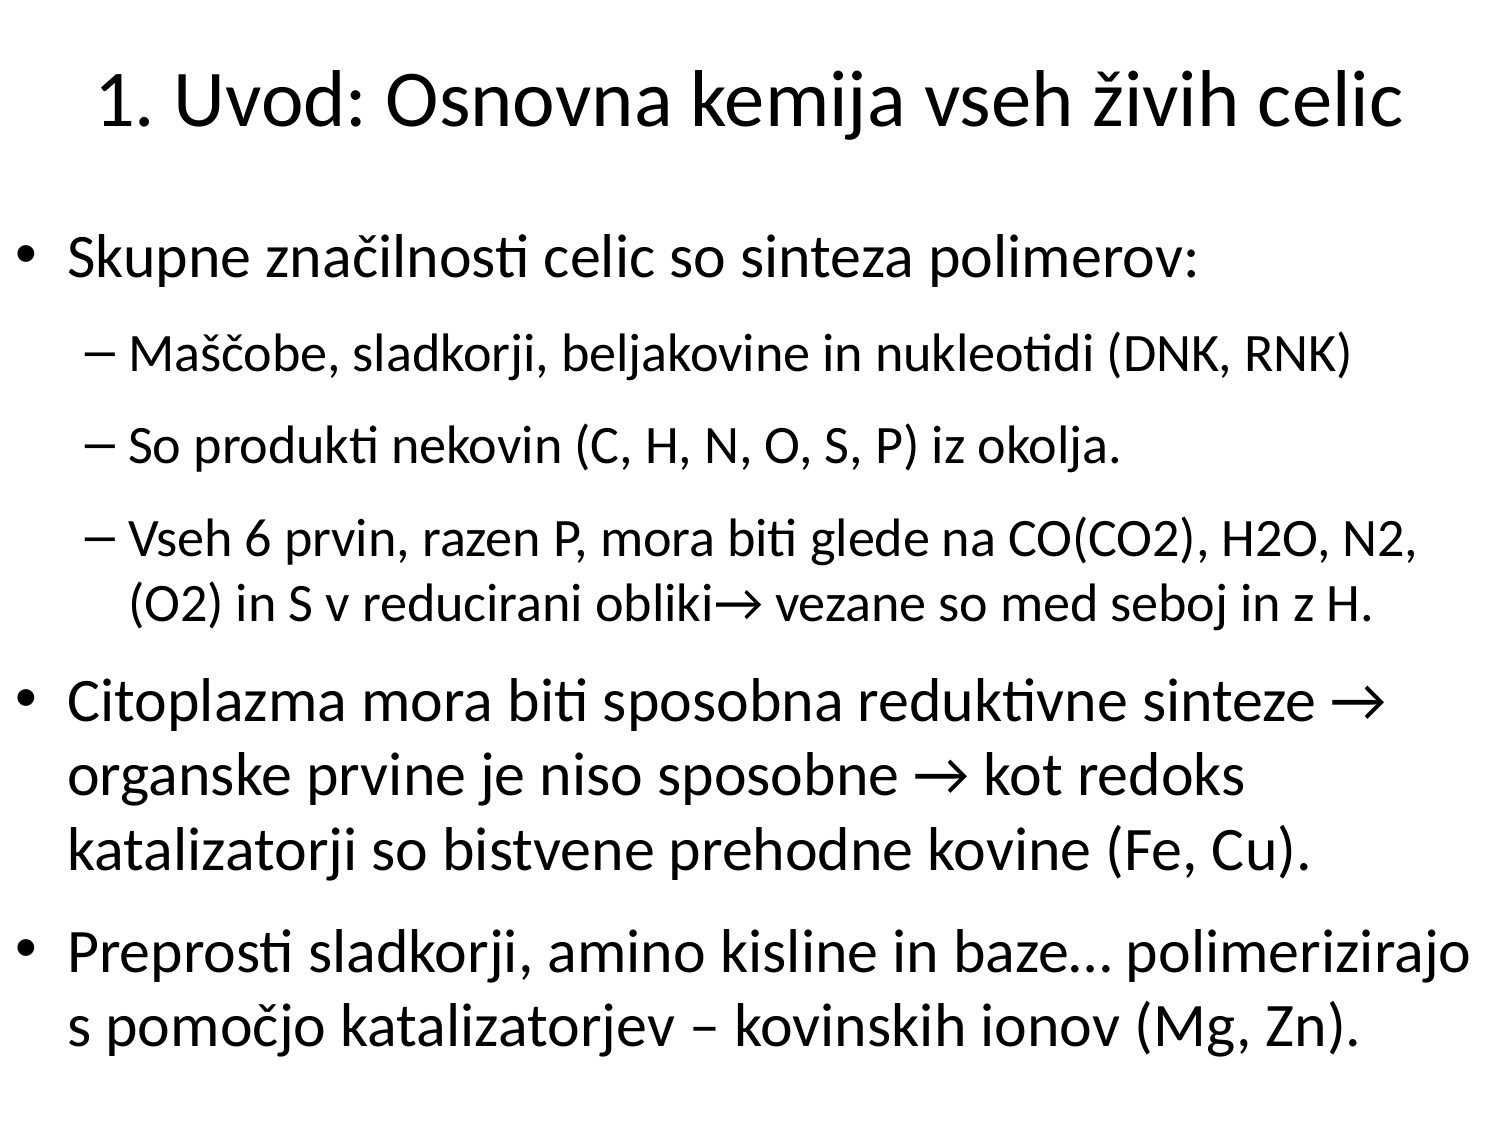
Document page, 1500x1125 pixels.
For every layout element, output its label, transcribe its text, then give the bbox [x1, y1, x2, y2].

list Skupne značilnosti celic so sinteza polimerov: Maščobe, sladkorji, beljakovine in nukleotidi (DNK, RNK) So produkti nekovin (C, H, N, O, S, P) iz okolja. Vseh 6 prvin, razen P, mora biti glede na CO(CO2), H2O, N2, (O2) in S v reducirani obliki→ vezane so med seboj in z H. Citoplazma mora biti sposobna reduktivne sinteze → organske prvine je niso sposobne → kot redoks katalizatorji so bistvene prehodne kovine (Fe, Cu). Preprosti sladkorji, amino kisline in baze… polimerizirajo s pomočjo katalizatorjev – kovinskih ionov (Mg, Zn). [0, 208, 1500, 1125]
title 1. Uvod: Osnovna kemija vseh živih celic [0, 0, 1500, 188]
